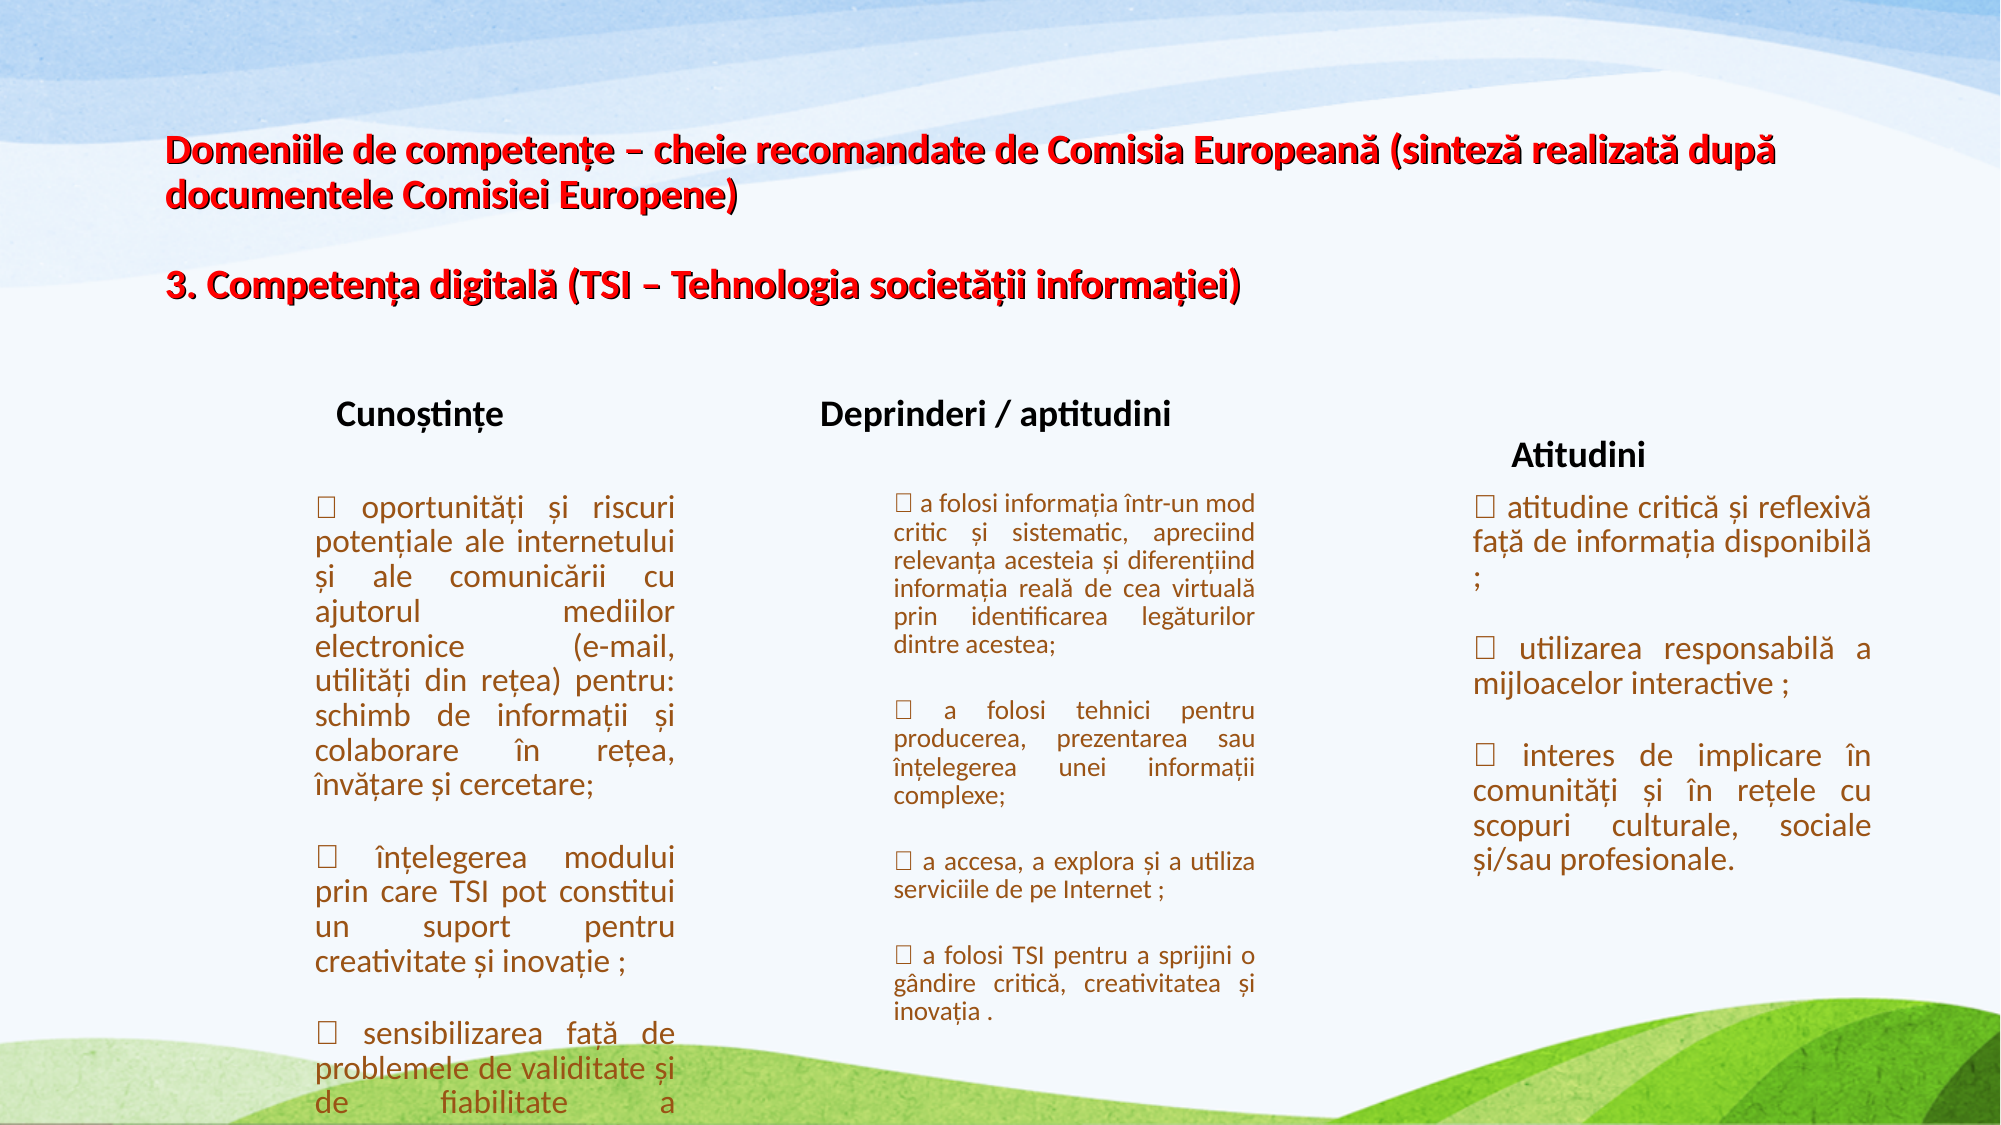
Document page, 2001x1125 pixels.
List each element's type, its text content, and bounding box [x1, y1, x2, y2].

list Deprinderi / aptitudini [730, 388, 1271, 482]
list  atitudine critică şi reflexivă faţă de informaţia disponibilă ;  utilizarea responsabilă a mijloacelor interactive ;  interes de implicare în comunităţi şi în reţele cu scopuri culturale, sociale şi/sau profesionale. [1307, 482, 1888, 951]
list  oportunităţi şi riscuri potenţiale ale internetului şi ale comunicării cu ajutorul mediilor electronice (e-mail, utilităţi din reţea) pentru: schimb de informaţii şi colaborare în reţea, învăţare şi cercetare;  înţelegerea modului prin care TSI pot constitui un suport pentru creativitate şi inovaţie ;  sensibilizarea faţă de problemele de validitate şi de fiabilitate a informaţiilor disponibile. [149, 482, 692, 1107]
list Cunoştinţe [149, 388, 692, 482]
list Atitudini [1307, 388, 1851, 482]
list  a folosi informaţia într-un mod critic şi sistematic, apreciind relevanţa acesteia şi diferenţiind informaţia reală de cea virtuală prin identificarea legăturilor dintre acestea;  a folosi tehnici pentru producerea, prezentarea sau înţelegerea unei informaţii complexe;  a accesa, a explora şi a utiliza serviciile de pe Internet ;  a folosi TSI pentru a sprijini o gândire critică, creativitatea şi inovaţia . [728, 482, 1271, 1107]
picture [0, 0, 2001, 1125]
title Domeniile de competenţe – cheie recomandate de Comisia Europeană (sinteză realizată după documentele Comisiei Europene) 3. Competenţa digitală (TSI – Tehnologia societăţii informaţiei) [149, 101, 1851, 365]
